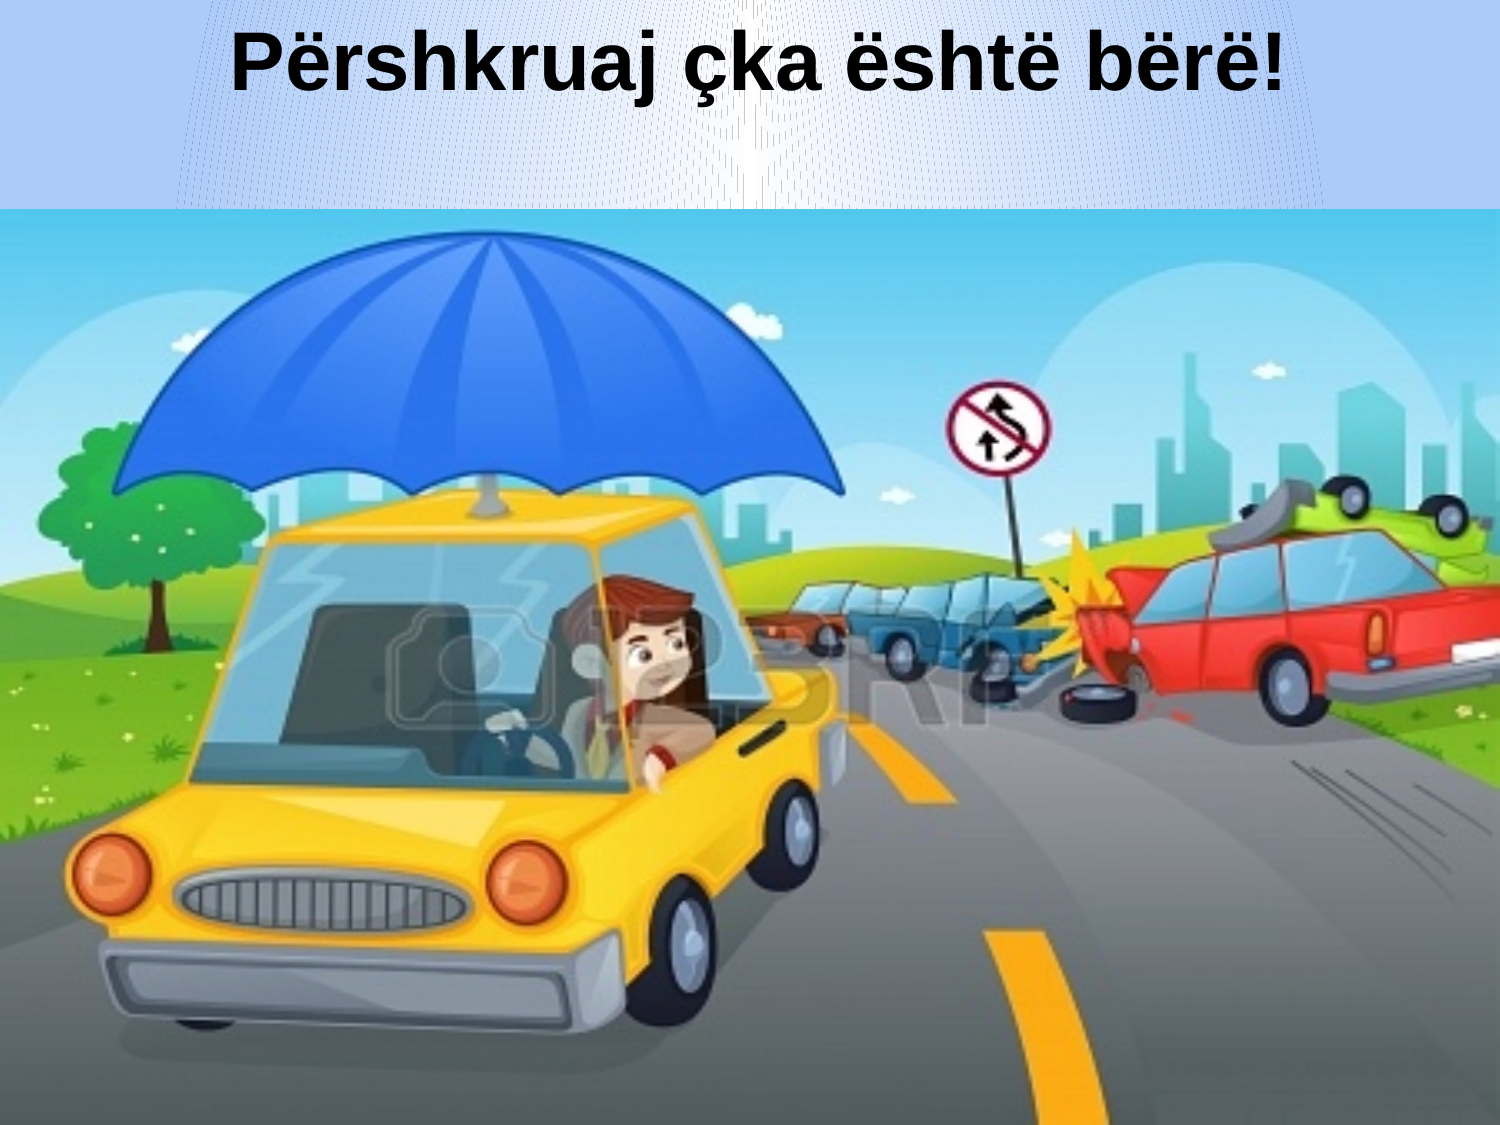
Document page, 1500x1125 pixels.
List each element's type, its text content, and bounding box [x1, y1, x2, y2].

picture [0, 209, 1500, 1125]
text_box Përshkruaj çka është bërë! [0, 0, 1500, 209]
